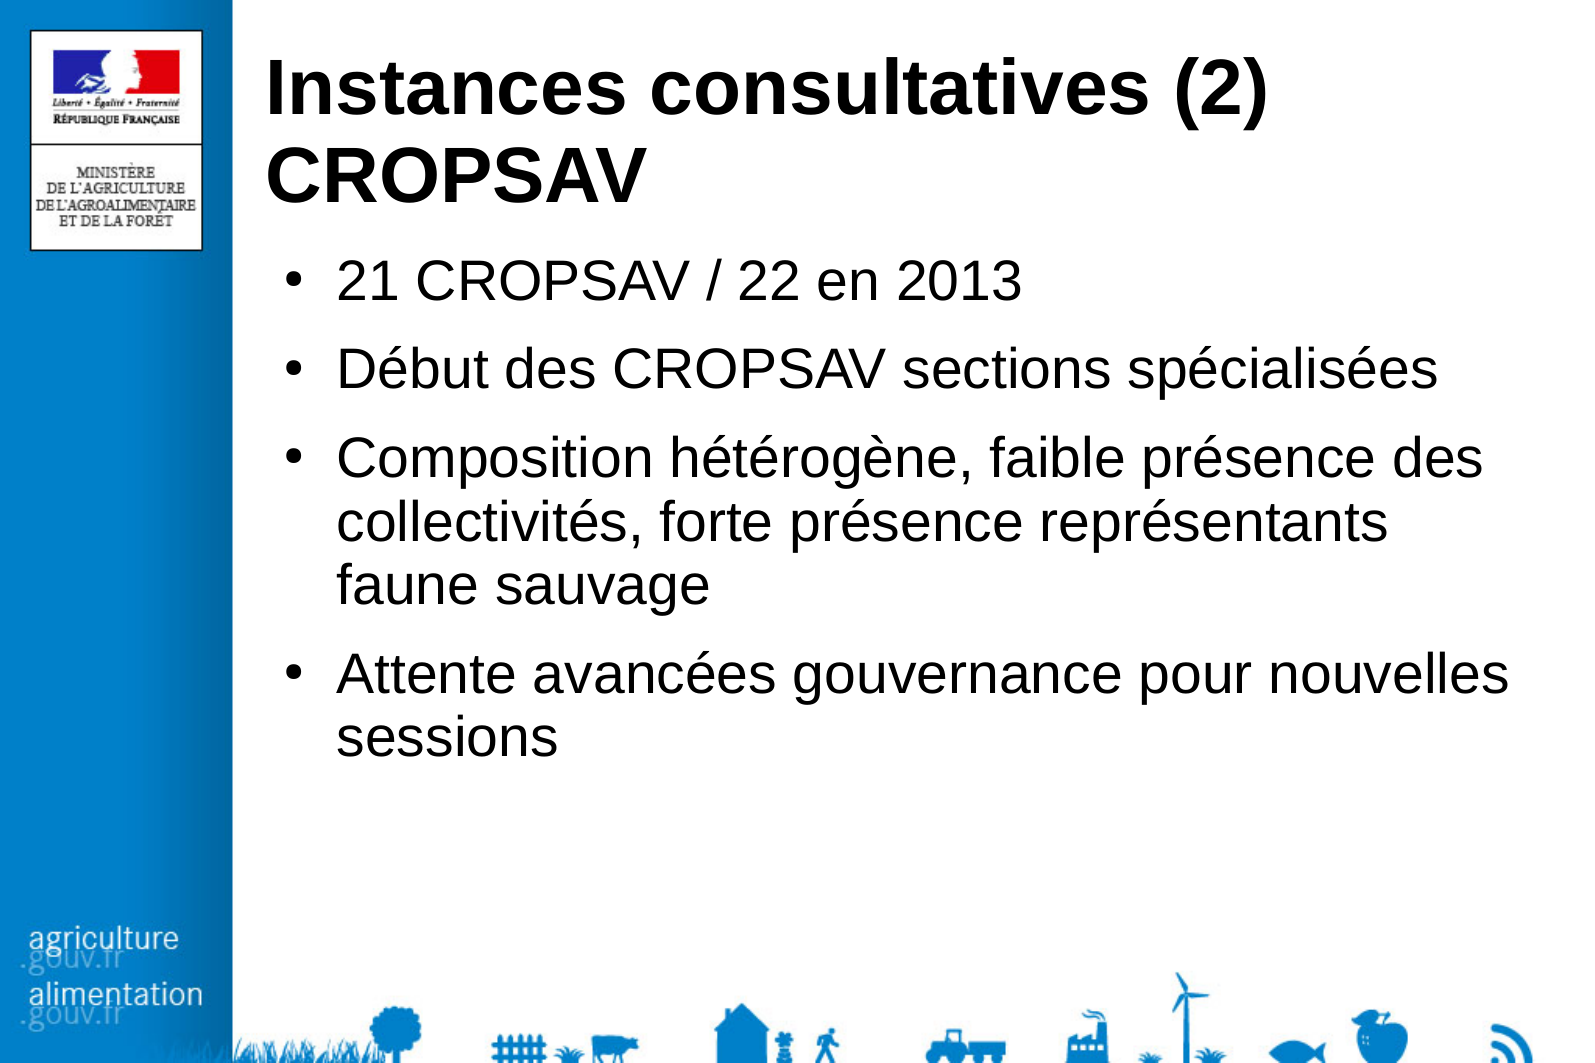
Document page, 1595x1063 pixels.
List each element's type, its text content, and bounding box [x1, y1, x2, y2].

title Instances consultatives (2) CROPSAV [265, 43, 1536, 219]
picture [0, 0, 1595, 1063]
list 21 CROPSAV / 22 en 2013 Début des CROPSAV sections spécialisées Composition hétérogène, faible présence des collectivités, forte présence représentants faune sauvage Attente avancées gouvernance pour nouvelles sessions [265, 248, 1536, 936]
